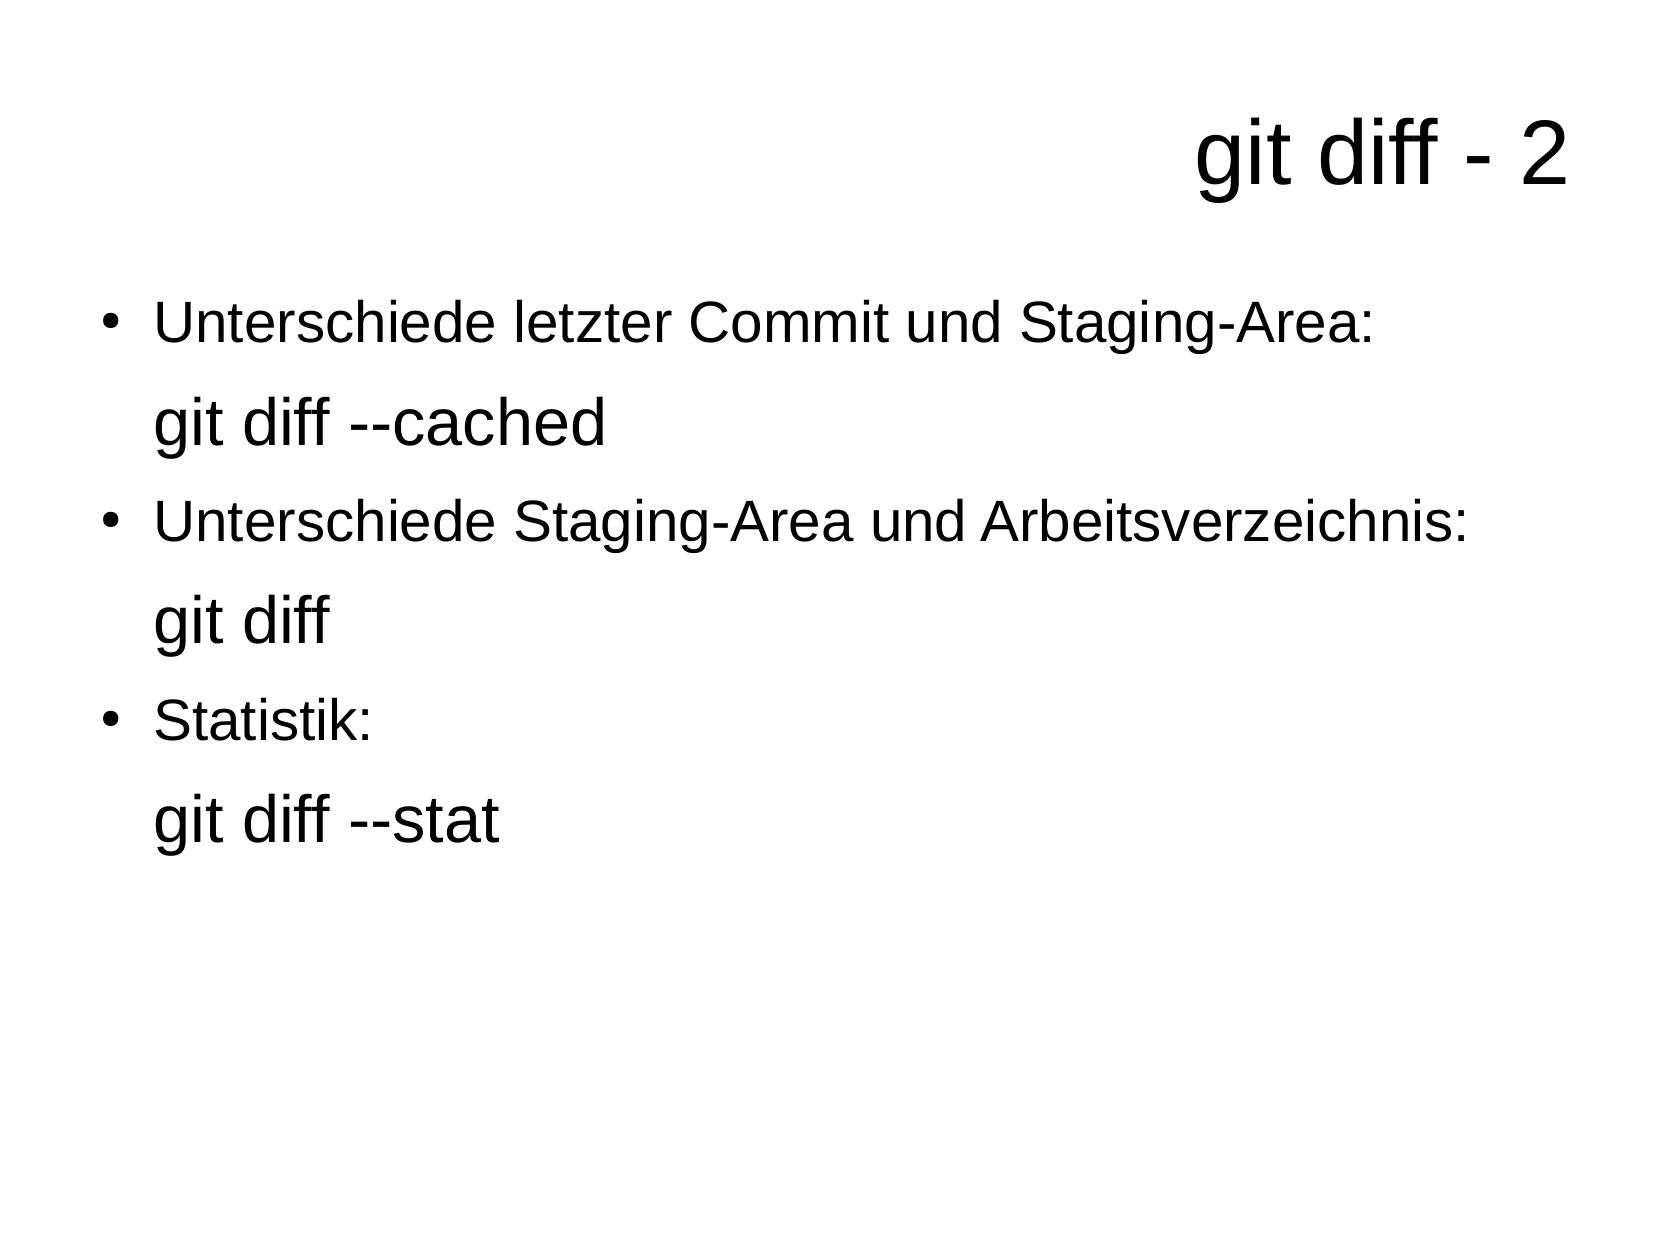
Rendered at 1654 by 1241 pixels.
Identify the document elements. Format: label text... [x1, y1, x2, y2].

list Unterschiede letzter Commit und Staging-Area: git diff --cached Unterschiede Staging-Area und Arbeitsverzeichnis: git diff Statistik: git diff --stat [82, 290, 1571, 1109]
title git diff - 2 [82, 49, 1571, 257]
